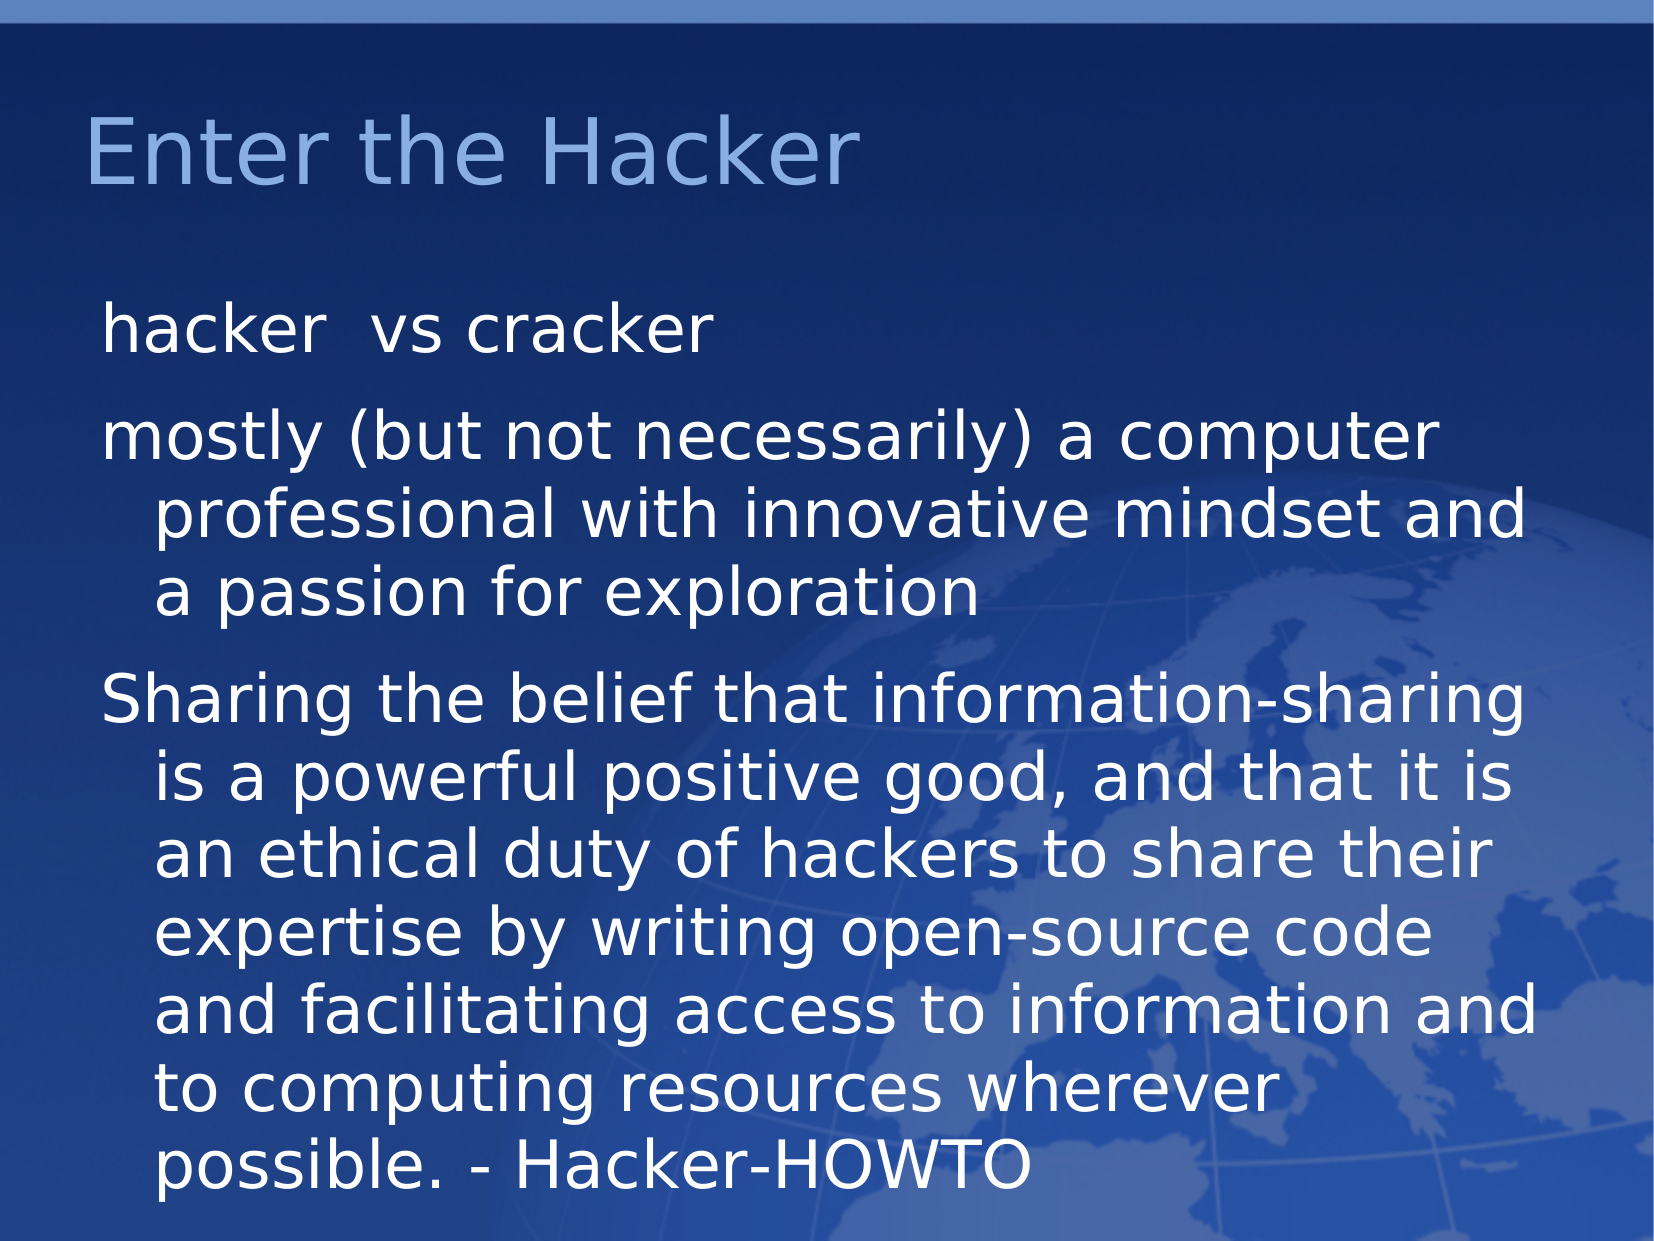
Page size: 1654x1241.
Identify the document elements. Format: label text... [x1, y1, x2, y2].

picture [0, 0, 1654, 1241]
title Enter the Hacker [82, 49, 1571, 257]
list hacker vs cracker mostly (but not necessarily) a computer professional with innovative mindset and a passion for exploration Sharing the belief that information-sharing is a powerful positive good, and that it is an ethical duty of hackers to share their expertise by writing open-source code and facilitating access to information and to computing resources wherever possible. - Hacker-HOWTO [82, 290, 1571, 1205]
